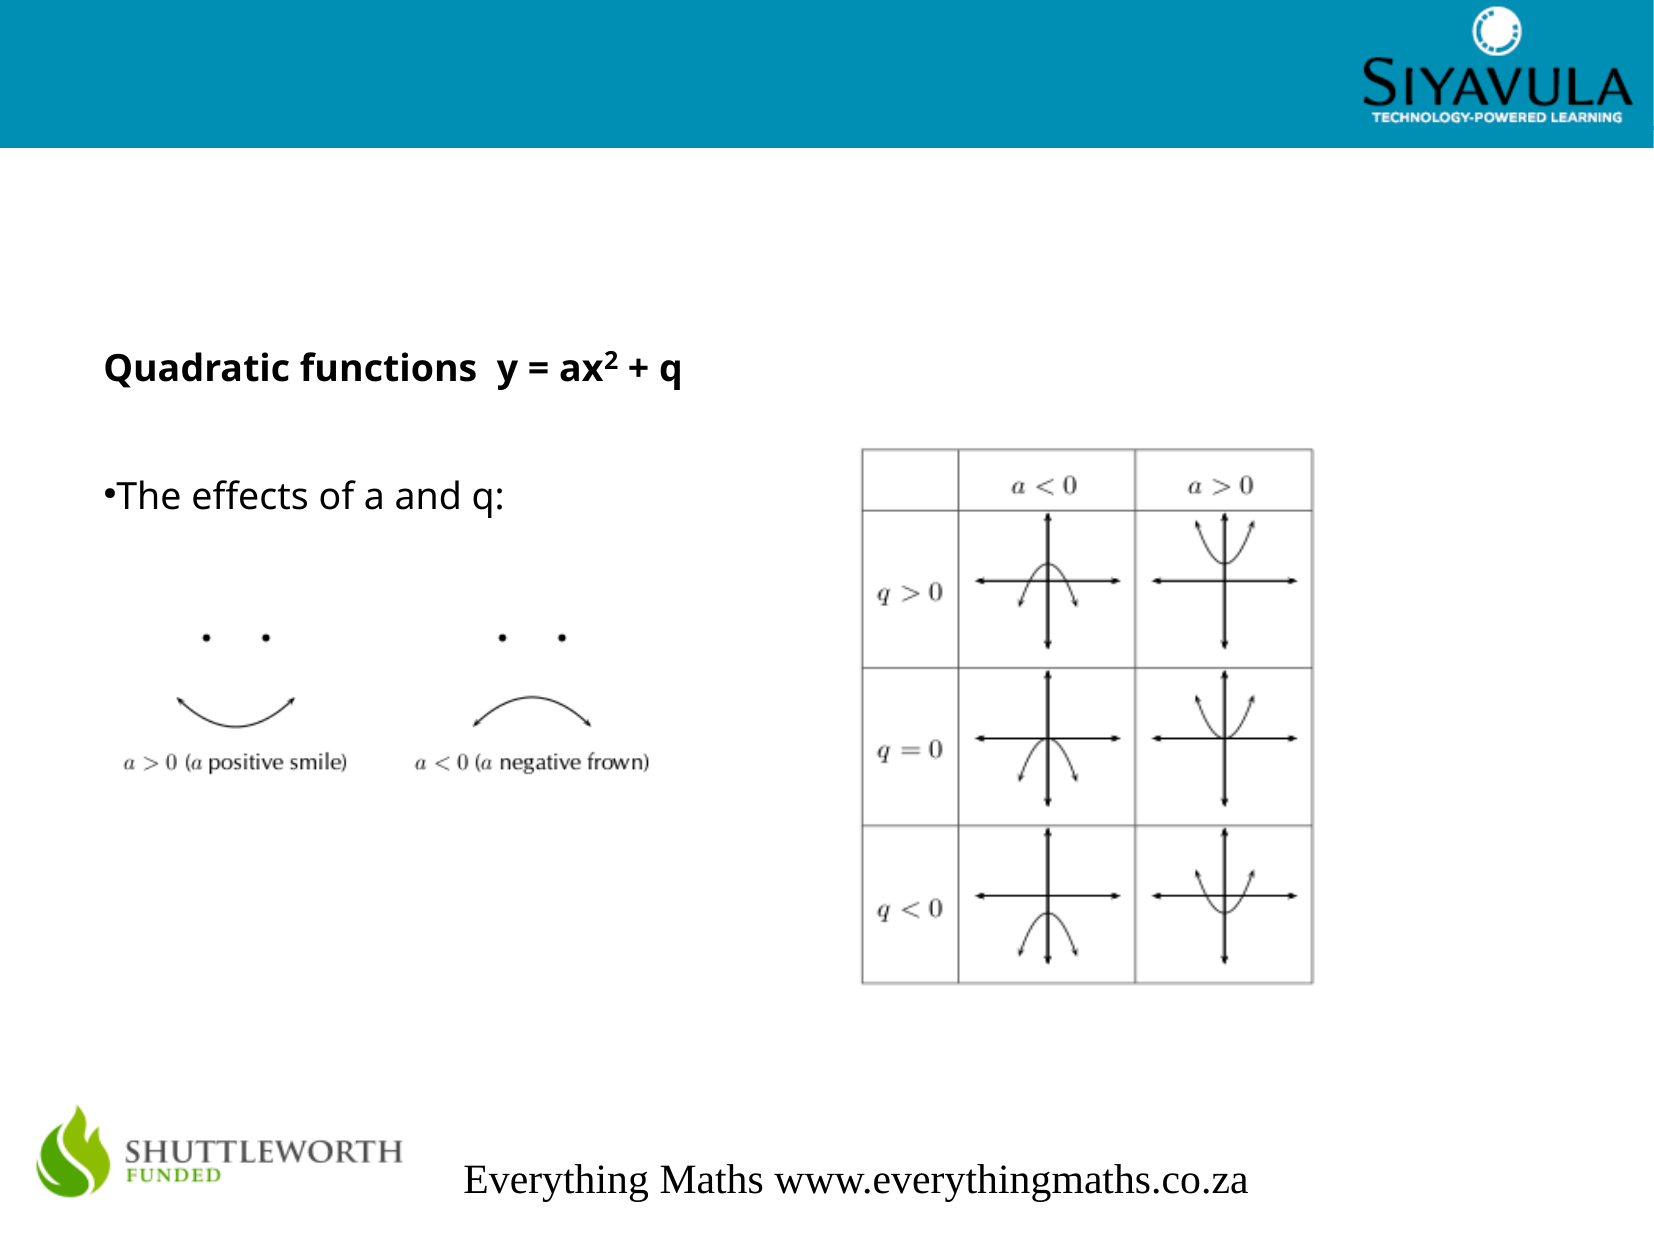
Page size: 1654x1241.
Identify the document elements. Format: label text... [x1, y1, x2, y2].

text_box Quadratic functions y = ax2 + q The effects of a and q: [88, 334, 1565, 618]
picture [816, 427, 1357, 1020]
text_box Everything Maths www.everythingmaths.co.za [354, 1151, 1359, 1211]
picture [83, 599, 672, 804]
